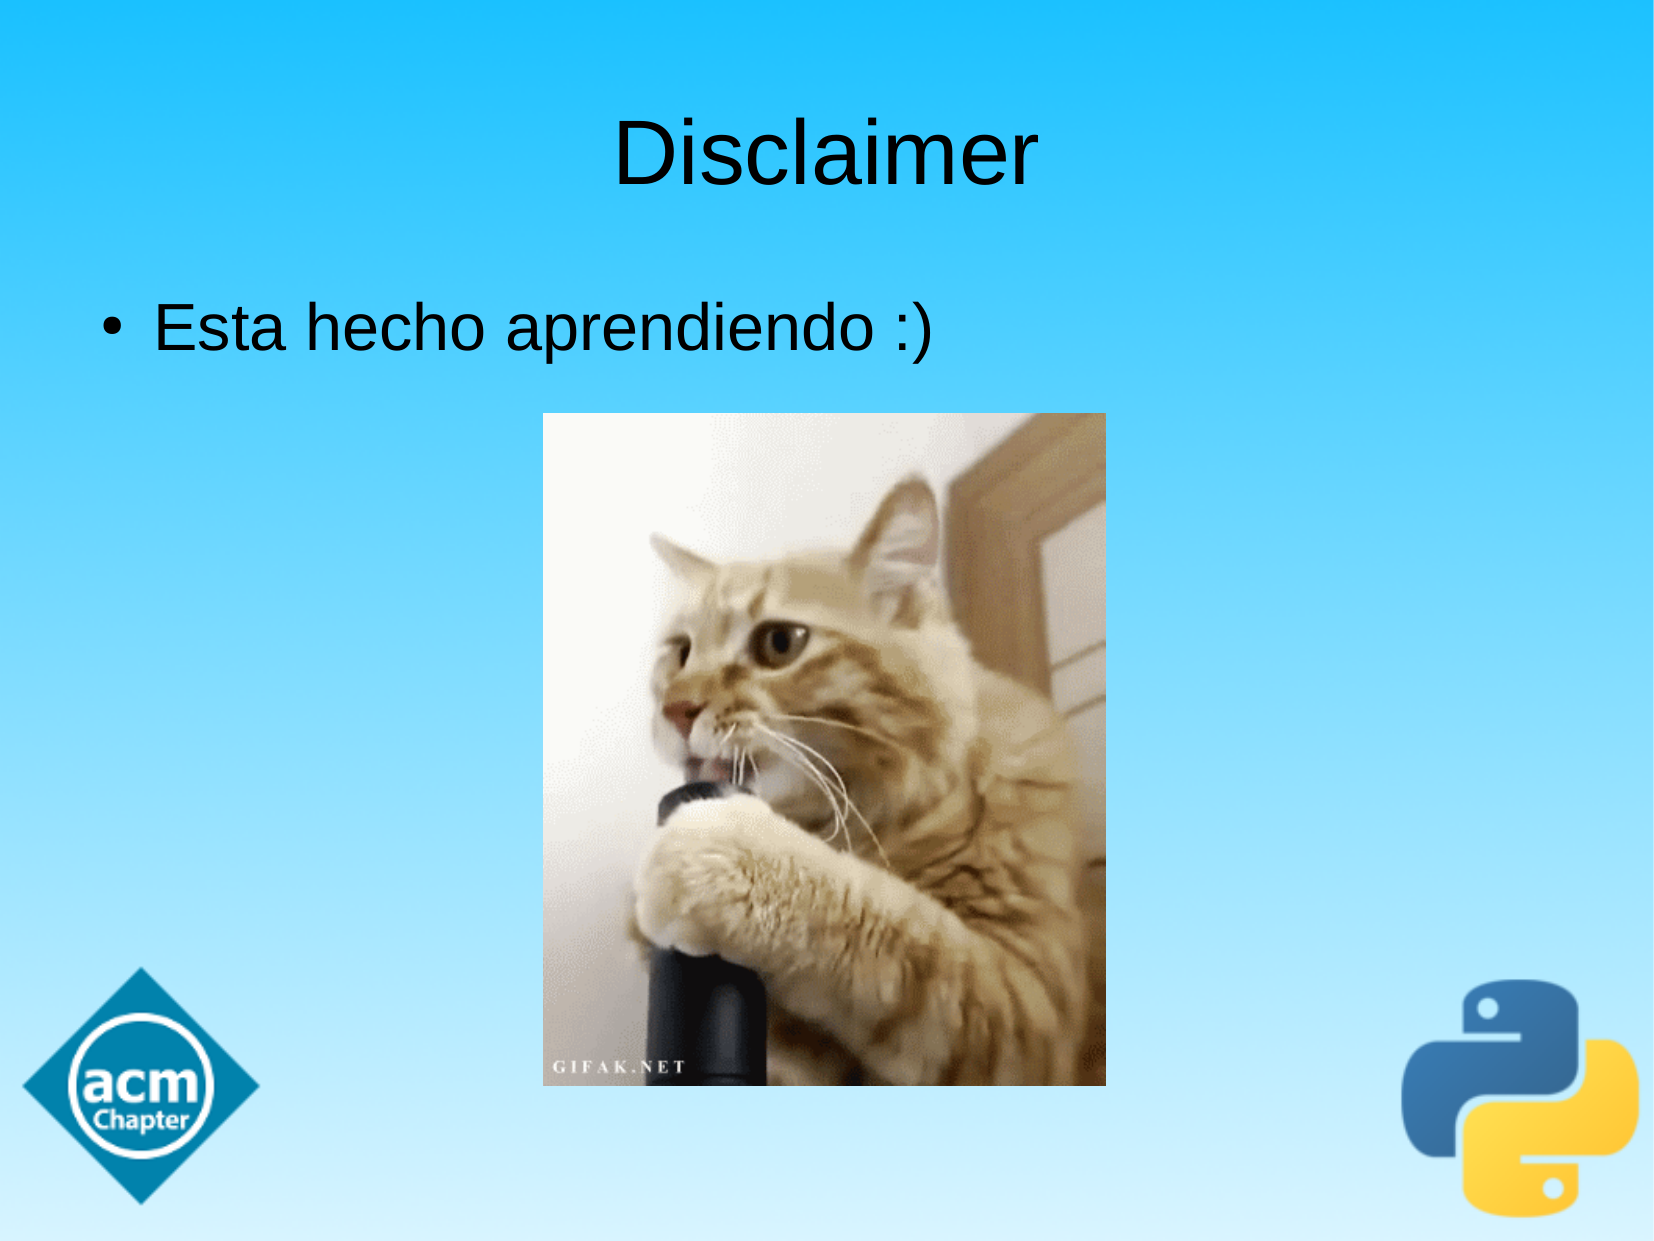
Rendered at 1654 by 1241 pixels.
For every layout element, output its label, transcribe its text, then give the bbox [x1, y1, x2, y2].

title Disclaimer [82, 49, 1571, 257]
list Esta hecho aprendiendo :) [82, 290, 1571, 1010]
picture [0, 0, 1654, 1241]
